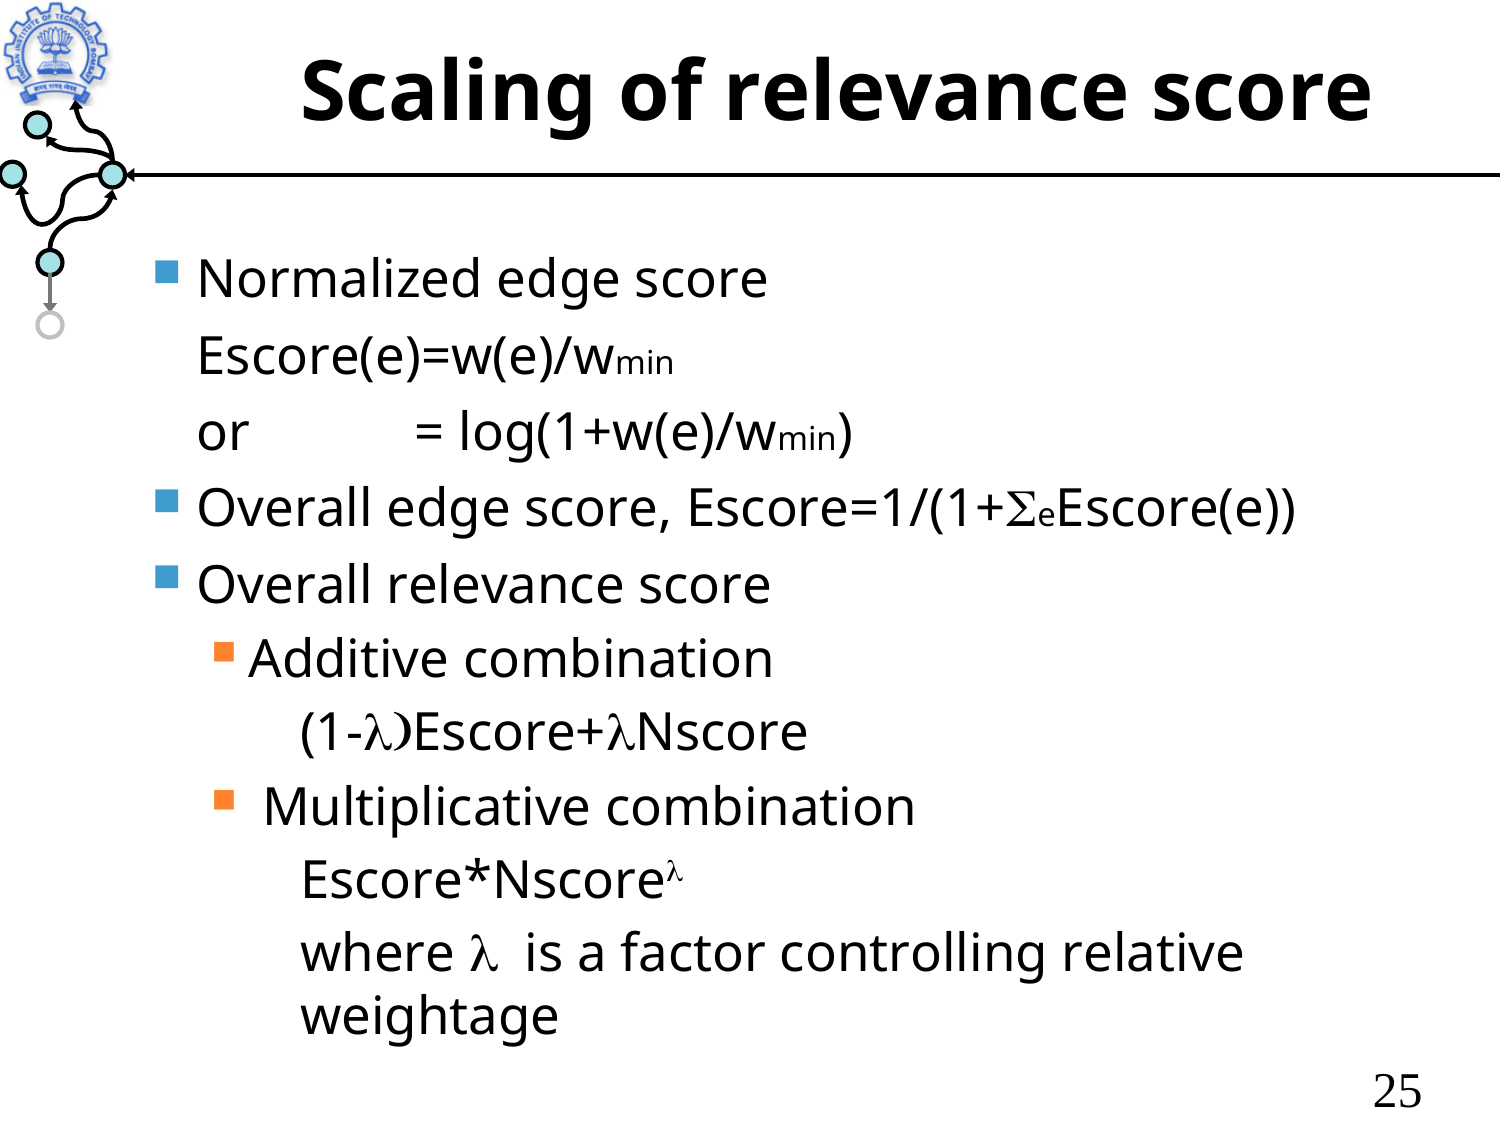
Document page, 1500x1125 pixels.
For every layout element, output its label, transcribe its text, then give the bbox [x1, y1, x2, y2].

picture [0, 0, 113, 106]
title Scaling of relevance score [200, 12, 1476, 163]
list Normalized edge score Escore(e)=w(e)/wmin or = log(1+w(e)/wmin) Overall edge score, Escore=1/(1+eEscore(e)) Overall relevance score Additive combination (1-l)Escore+lNscore Multiplicative combination Escore*Nscorel where l is a factor controlling relative weightage [137, 237, 1450, 1063]
